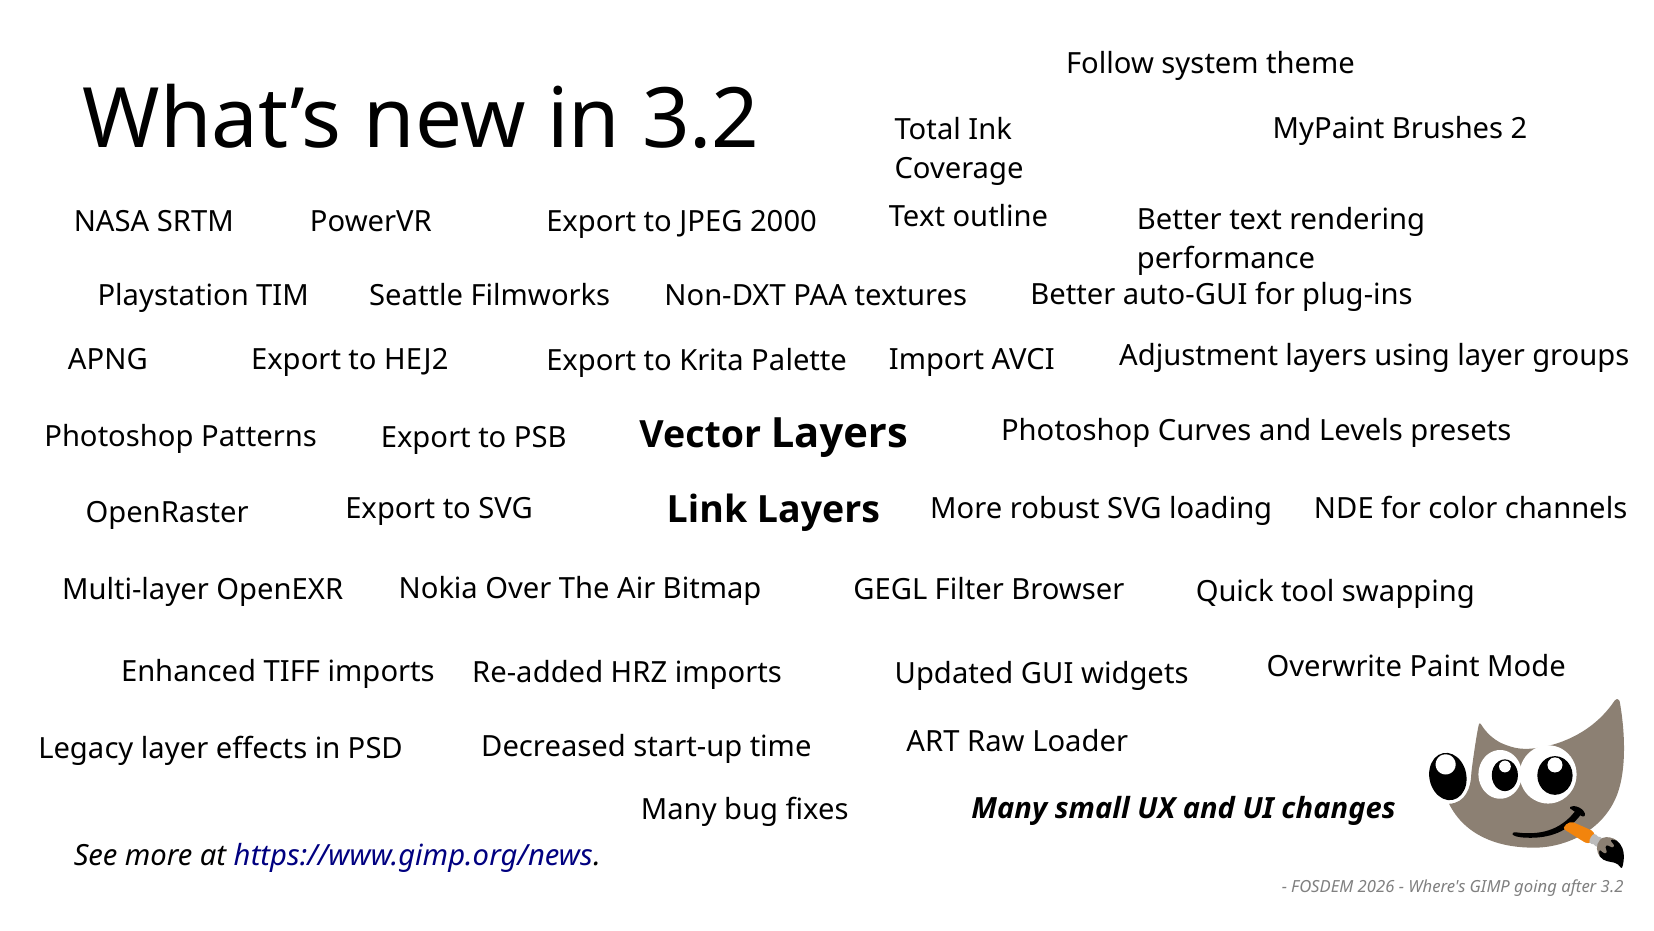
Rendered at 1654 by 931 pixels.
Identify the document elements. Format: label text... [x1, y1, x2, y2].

text_box Playstation TIM [82, 266, 349, 337]
text_box Export to SVG [330, 479, 567, 535]
text_box Many small UX and UI changes [956, 779, 1418, 839]
text_box Photoshop Curves and Levels presets [986, 401, 1548, 461]
text_box Import AVCI [874, 330, 1111, 386]
text_box Non-DXT PAA textures [680, 266, 1034, 325]
text_box Adjustment layers using layer groups [1104, 326, 1654, 381]
text_box Quick tool swapping [1181, 562, 1506, 618]
text_box Photoshop Patterns [29, 407, 355, 463]
text_box See more at https://www.gimp.org/news. [59, 826, 857, 886]
text_box PowerVR [296, 192, 532, 247]
text_box Seattle Filmworks [354, 266, 680, 337]
text_box More robust SVG loading [915, 479, 1300, 535]
text_box Decreased start-up time [466, 717, 851, 773]
text_box Export to Krita Palette [531, 332, 886, 387]
text_box Export to JPEG 2000 [532, 192, 857, 247]
text_box Export to PSB [366, 408, 603, 464]
text_box Text outline [874, 187, 1111, 243]
text_box APNG [53, 330, 231, 386]
text_box Legacy layer effects in PSD [23, 720, 438, 775]
text_box Total Ink Coverage [879, 100, 1164, 156]
text_box Vector Layers [624, 395, 923, 468]
text_box ART Raw Loader [891, 713, 1217, 768]
text_box Export to HEJ2 [236, 330, 473, 386]
text_box Overwrite Paint Mode [1251, 637, 1607, 697]
text_box Enhanced TIFF imports [106, 642, 461, 697]
text_box GEGL Filter Browser [838, 561, 1164, 616]
text_box NASA SRTM [59, 192, 296, 247]
title What’s new in 3.2 [82, 37, 1571, 193]
text_box Better text rendering performance [1122, 190, 1625, 249]
text_box Many bug fixes [625, 781, 886, 836]
text_box Better auto-GUI for plug-ins [1015, 265, 1430, 321]
text_box Updated GUI widgets [879, 645, 1235, 700]
text_box Re-added HRZ imports [457, 643, 812, 699]
text_box MyPaint Brushes 2 [1257, 100, 1565, 155]
text_box OpenRaster [70, 484, 308, 539]
text_box Multi-layer OpenEXR [47, 561, 373, 616]
text_box Follow system theme [1051, 35, 1376, 91]
text_box Nokia Over The Air Bitmap [383, 559, 798, 626]
text_box NDE for color channels [1300, 479, 1654, 535]
text_box Link Layers [639, 474, 908, 541]
